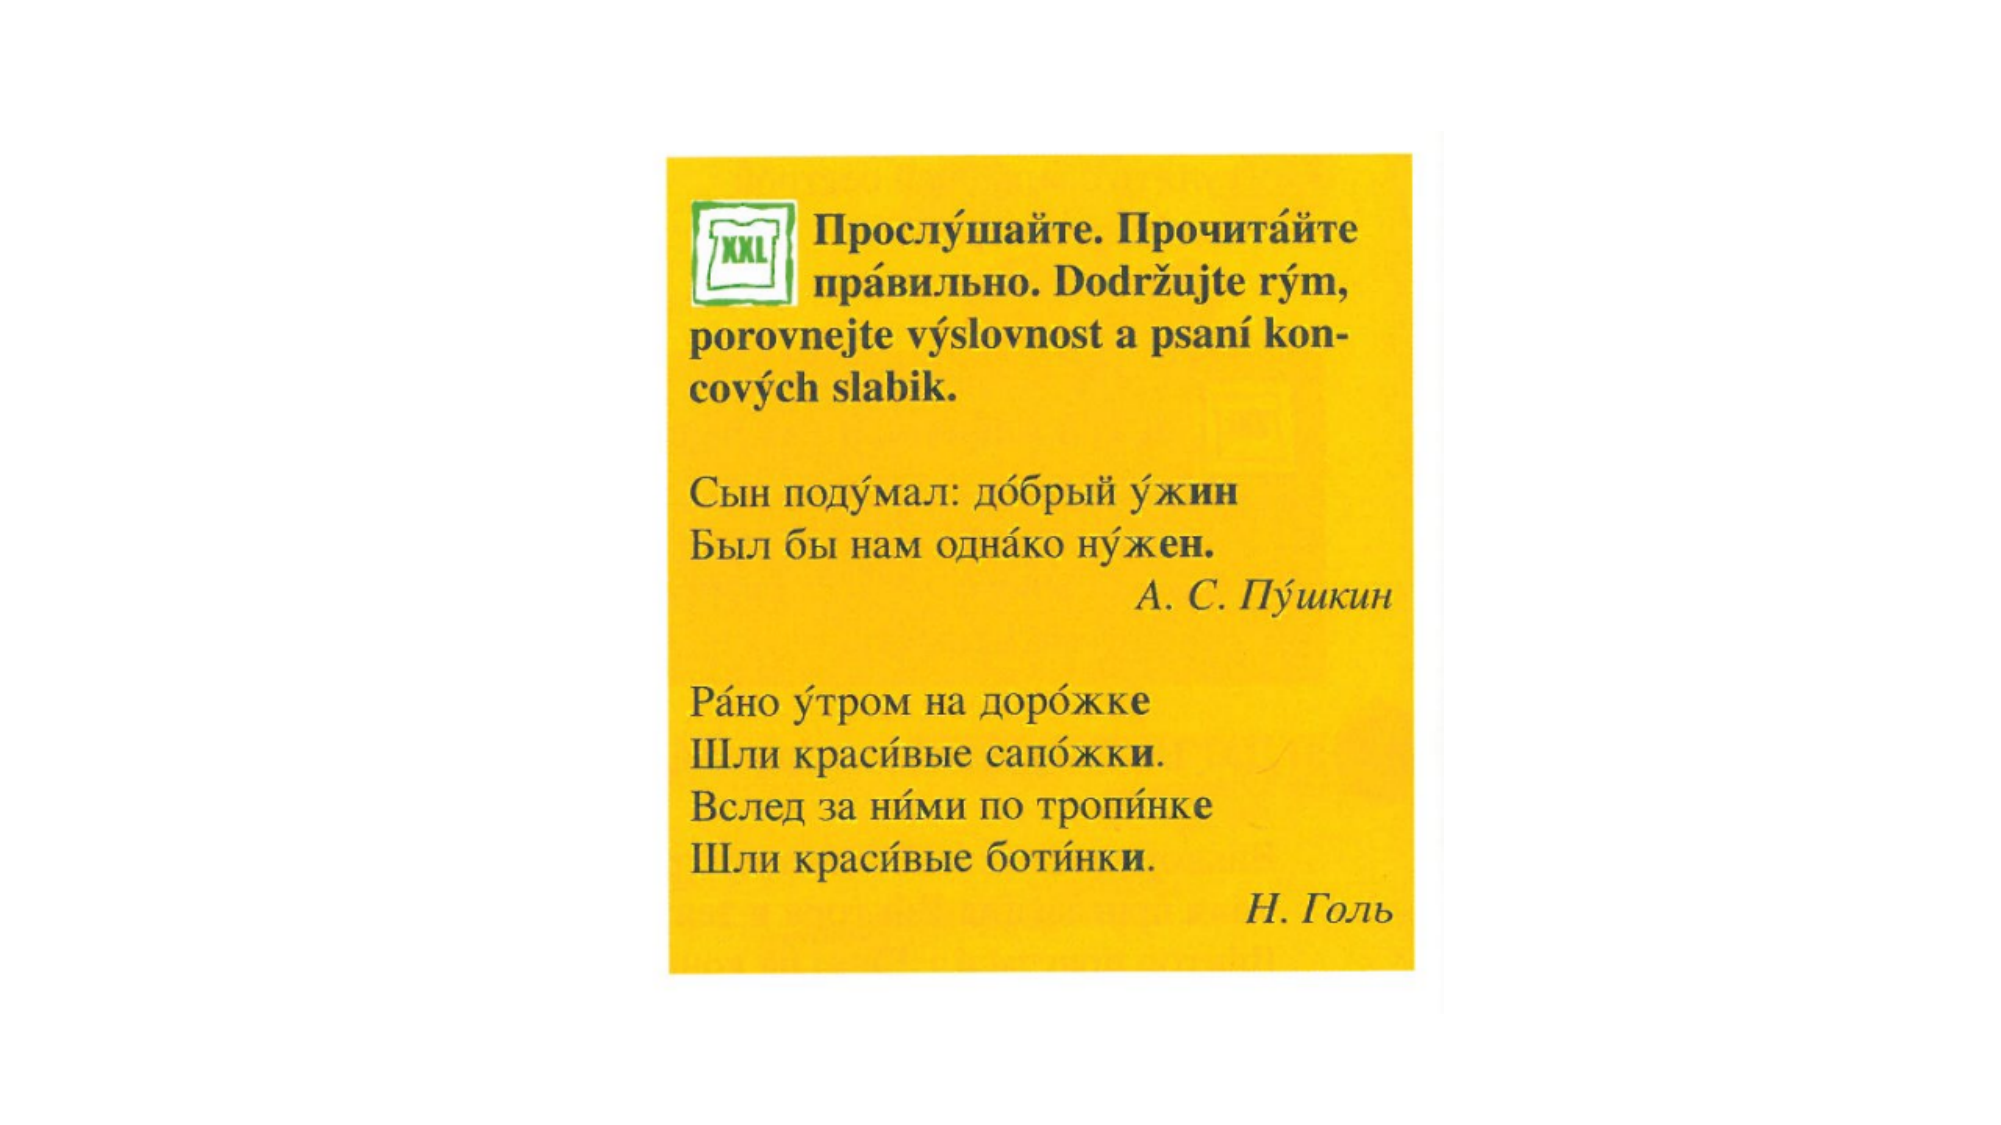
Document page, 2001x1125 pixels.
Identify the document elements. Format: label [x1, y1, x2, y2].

picture [631, 132, 1444, 1014]
